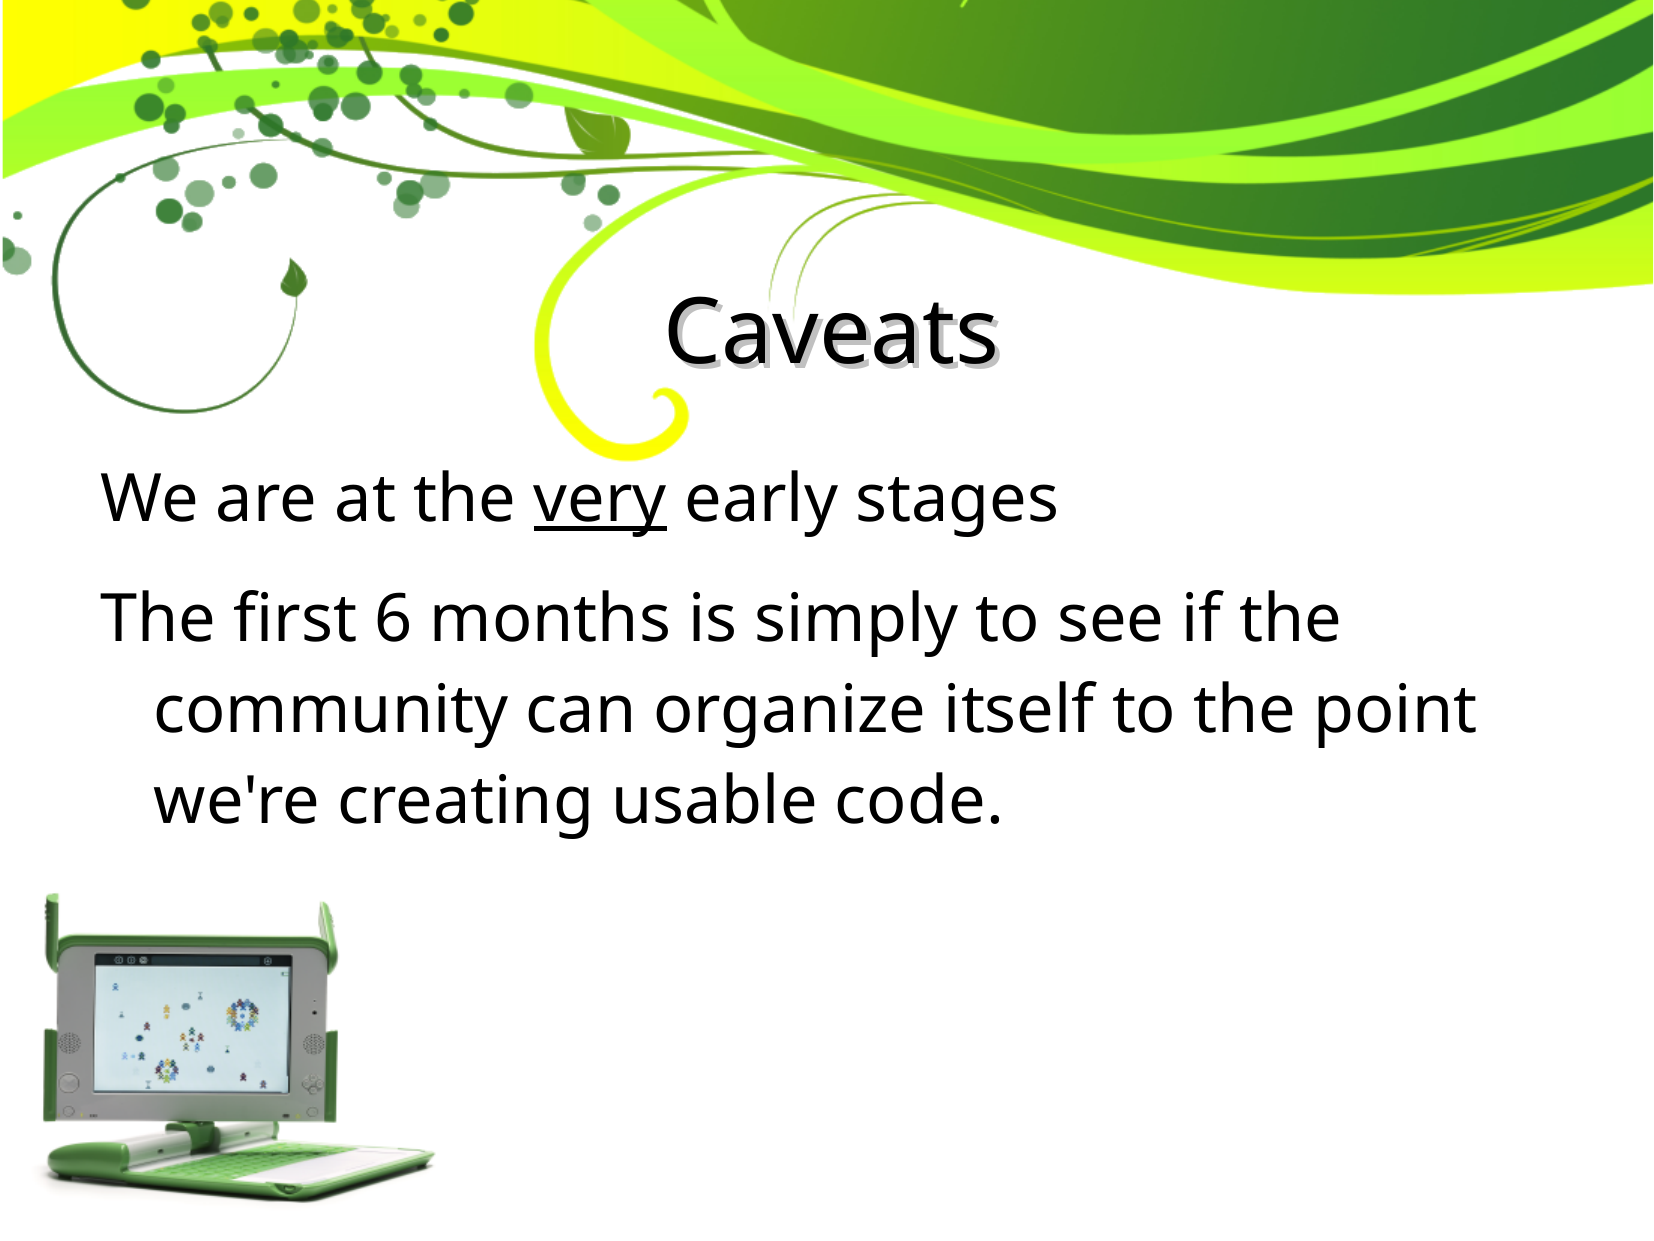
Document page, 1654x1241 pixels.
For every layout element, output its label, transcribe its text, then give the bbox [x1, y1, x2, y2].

title Caveats [87, 232, 1576, 425]
list We are at the very early stages The first 6 months is simply to see if the community can organize itself to the point we're creating usable code. [82, 450, 1571, 1095]
picture [0, 0, 1654, 1241]
